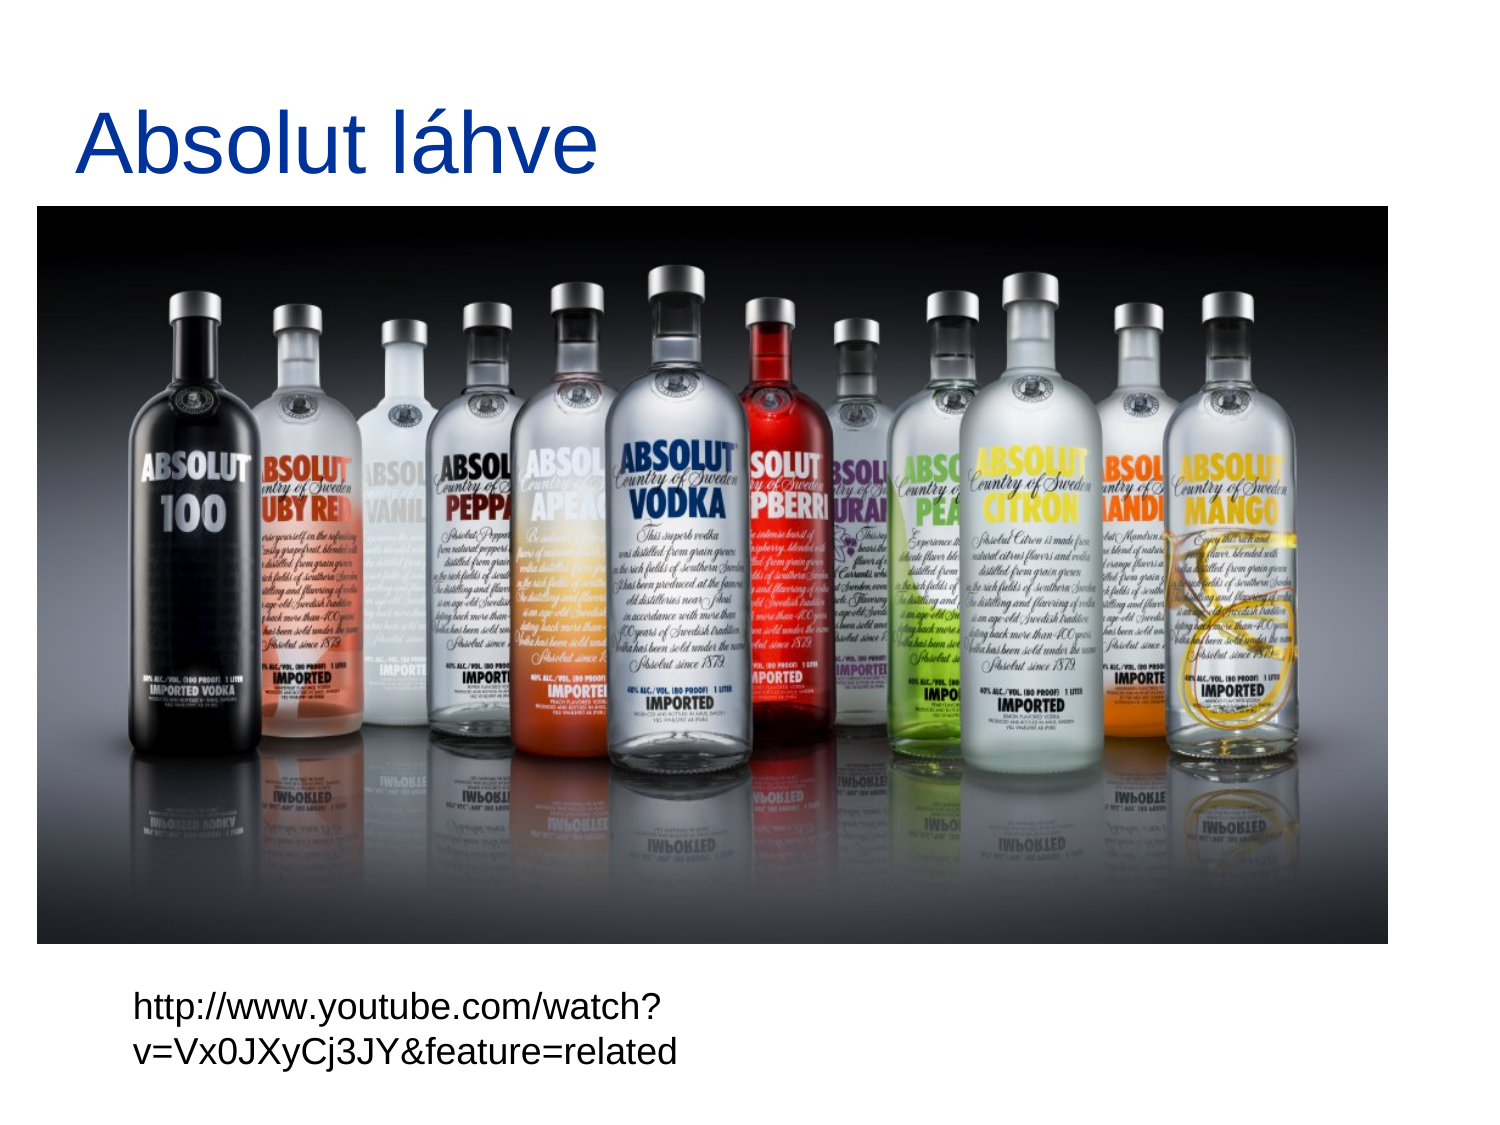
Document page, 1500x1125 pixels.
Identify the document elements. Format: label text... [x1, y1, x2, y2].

title Absolut láhve [75, 44, 1425, 233]
text_box http://www.youtube.com/watch?v=Vx0JXyCj3JY&feature=related [118, 974, 1218, 1035]
picture [37, 206, 1388, 944]
